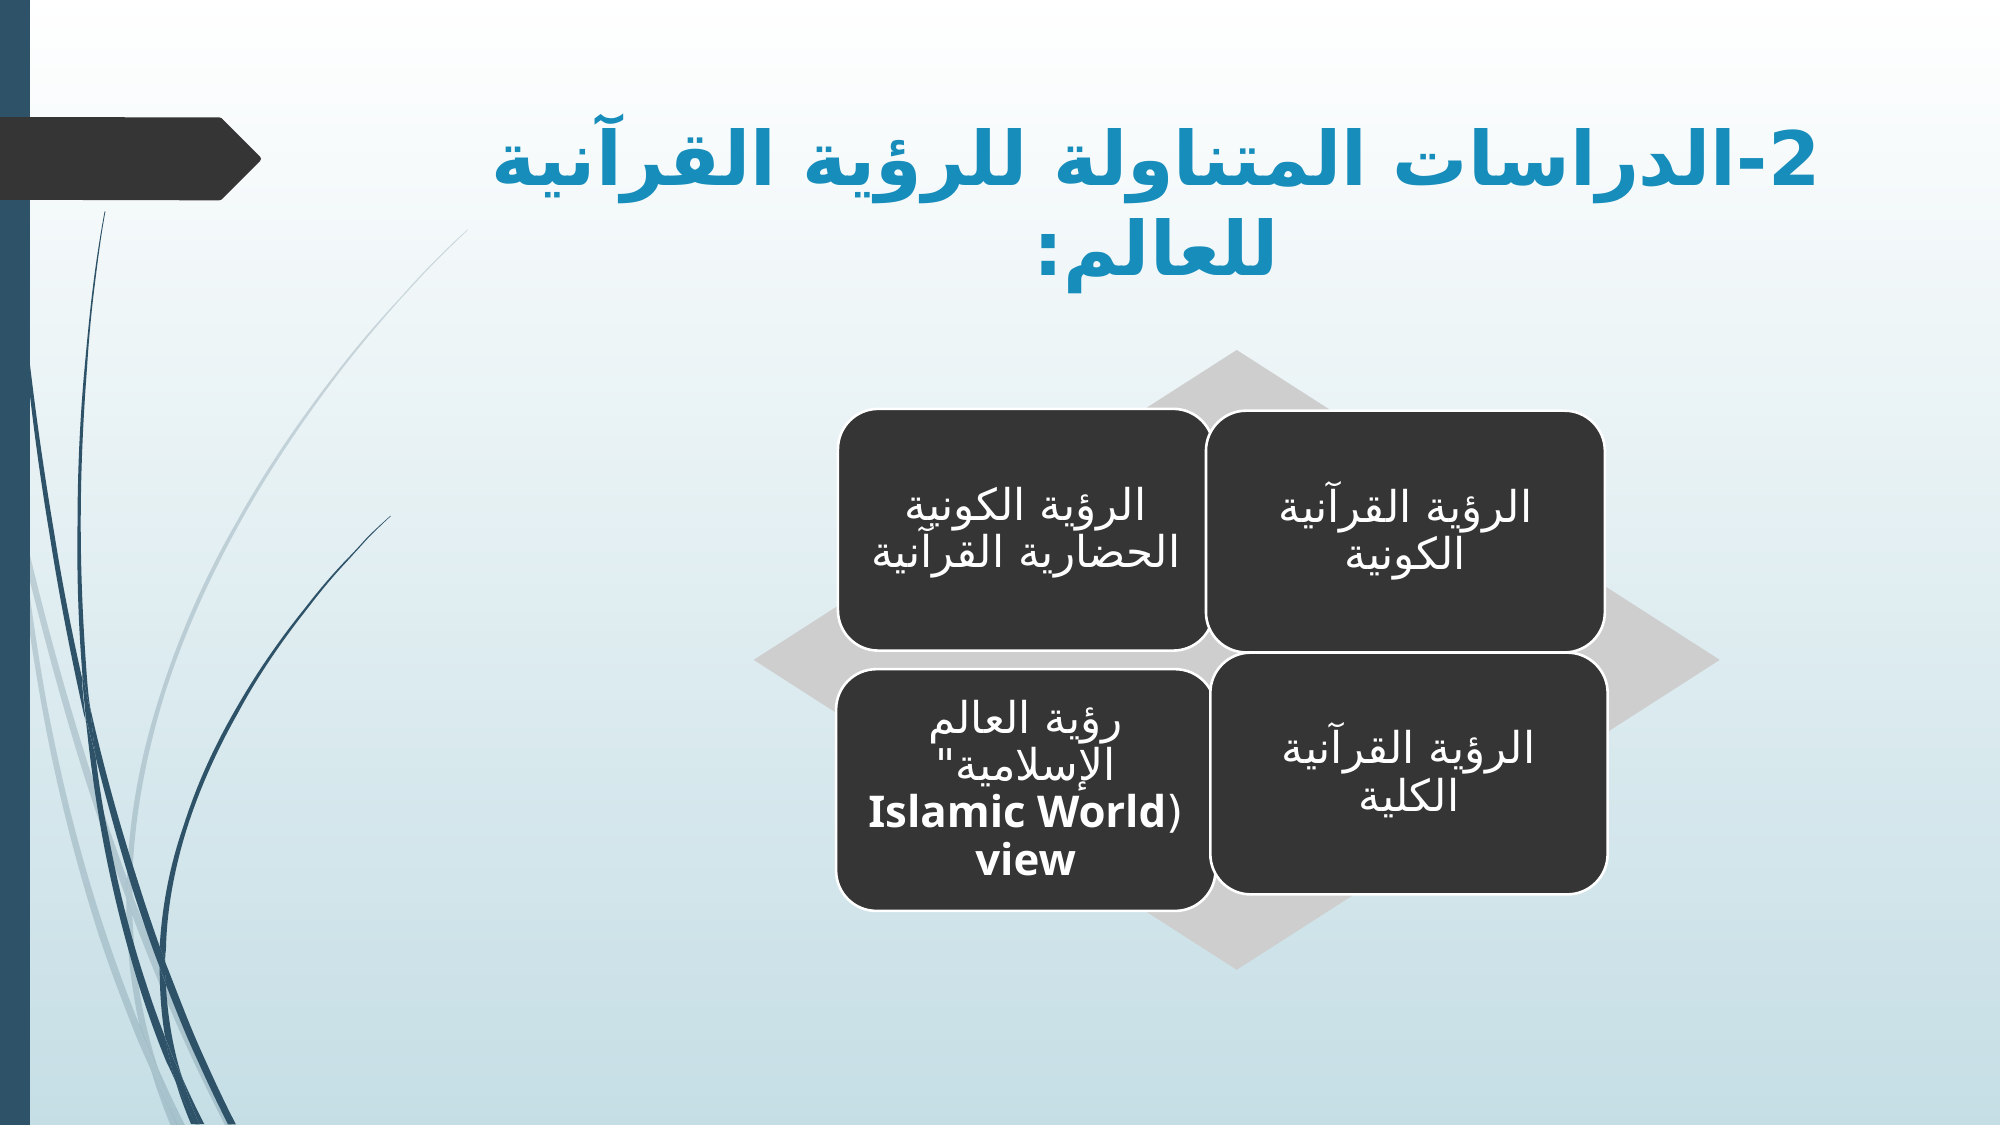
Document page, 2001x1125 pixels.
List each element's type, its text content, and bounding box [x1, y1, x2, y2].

text_box [1145, 877, 1354, 970]
text_box [1573, 586, 1720, 732]
text_box الرؤية الكونية الحضارية القرآنية [837, 408, 1210, 651]
text_box الرؤية القرآنية الكلية [1210, 652, 1608, 895]
title 2-الدراسات المتناولة للرؤية القرآنية للعالم: [425, 102, 1888, 313]
text_box [1146, 349, 1331, 431]
text_box رؤية العالم الإسلامية" (Islamic World view [836, 669, 1216, 911]
text_box [753, 606, 1240, 713]
text_box الرؤية القرآنية الكونية [1205, 410, 1605, 653]
